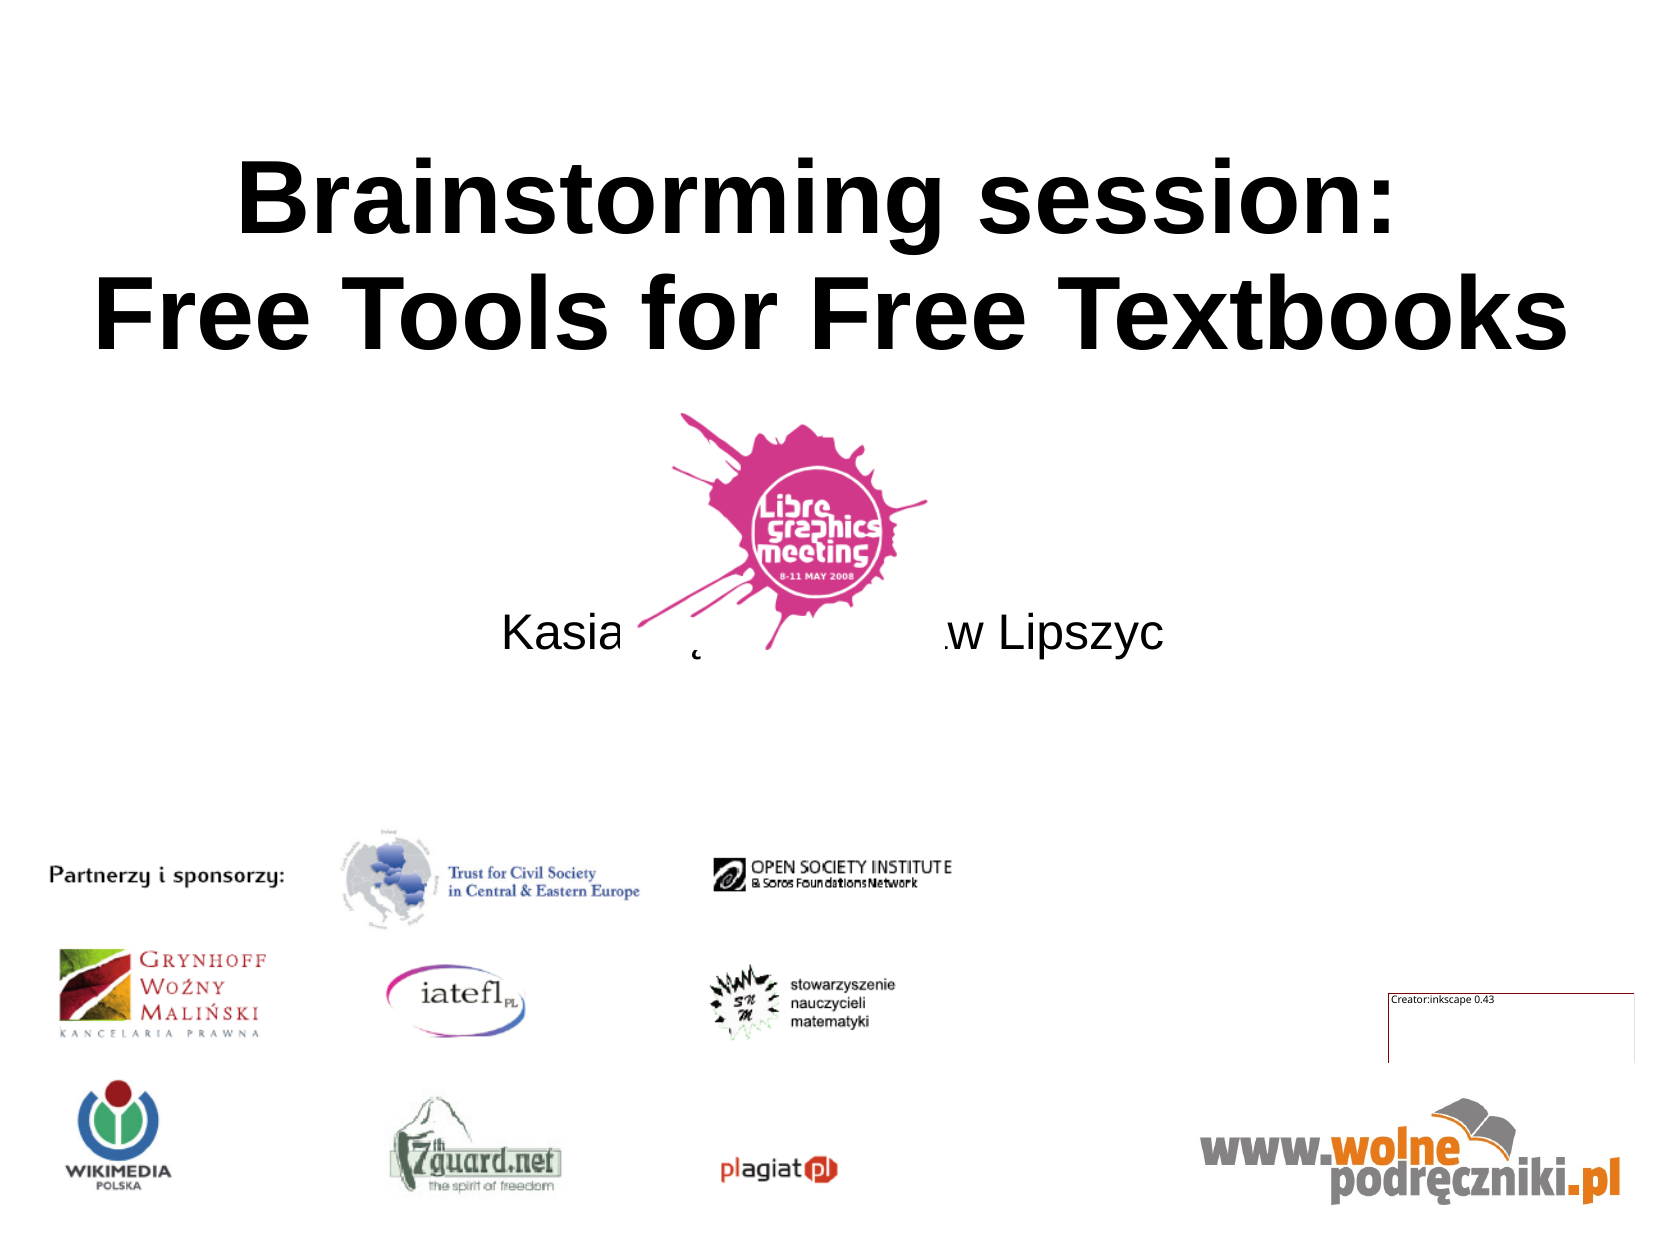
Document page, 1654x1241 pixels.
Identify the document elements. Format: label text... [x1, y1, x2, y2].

picture [620, 413, 945, 650]
picture [29, 826, 975, 1211]
title Brainstorming session: Free Tools for Free Textbooks Kasia Bąk & Jarosław Lipszyc [88, 47, 1577, 752]
picture [1387, 992, 1635, 1063]
picture [1198, 1092, 1625, 1211]
